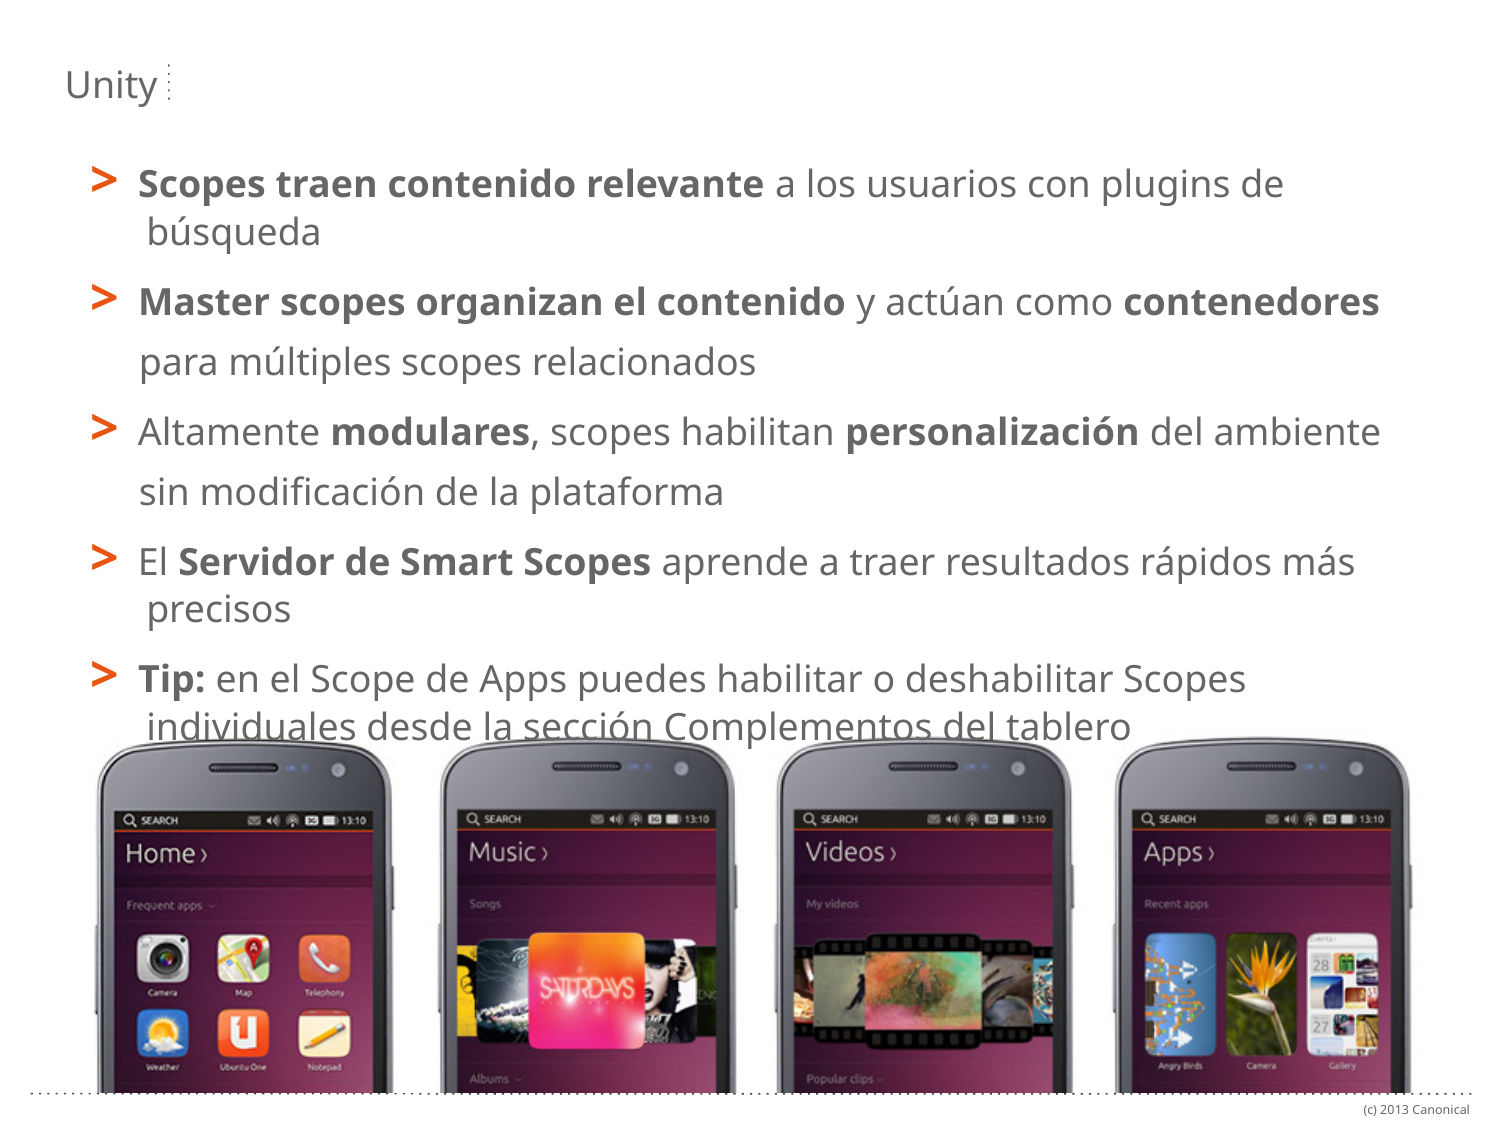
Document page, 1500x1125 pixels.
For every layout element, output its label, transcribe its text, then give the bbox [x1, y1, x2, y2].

text_box (c) 2013 Canonical [19, 1099, 1485, 1119]
title Unity [49, 53, 503, 114]
list > Scopes traen contenido relevante a los usuarios con plugins de búsqueda > Master scopes organizan el contenido y actúan como contenedores para múltiples scopes relacionados > Altamente modulares, scopes habilitan personalización del ambiente sin modificación de la plataforma > El Servidor de Smart Scopes aprende a traer resultados rápidos más precisos > Tip: en el Scope de Apps puedes habilitar o deshabilitar Scopes individuales desde la sección Complementos del tablero [75, 132, 1426, 1001]
picture [82, 718, 1427, 1093]
